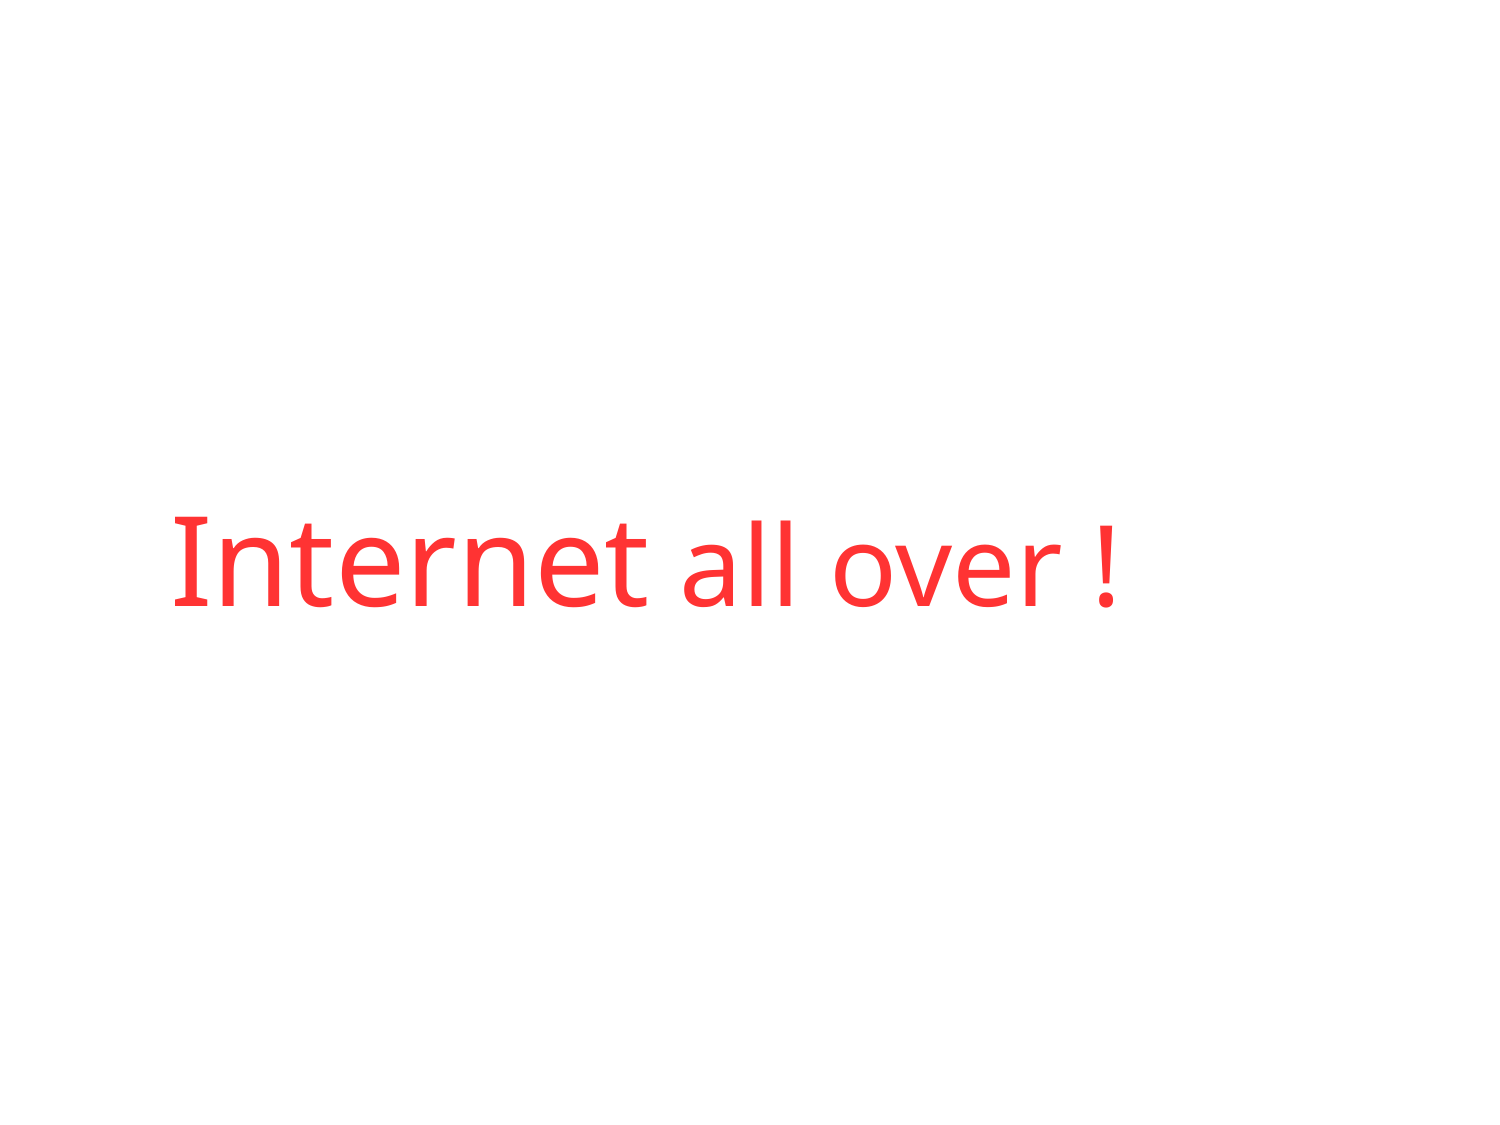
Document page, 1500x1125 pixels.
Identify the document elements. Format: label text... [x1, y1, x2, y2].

text_box Internet all over ! [155, 464, 1441, 938]
